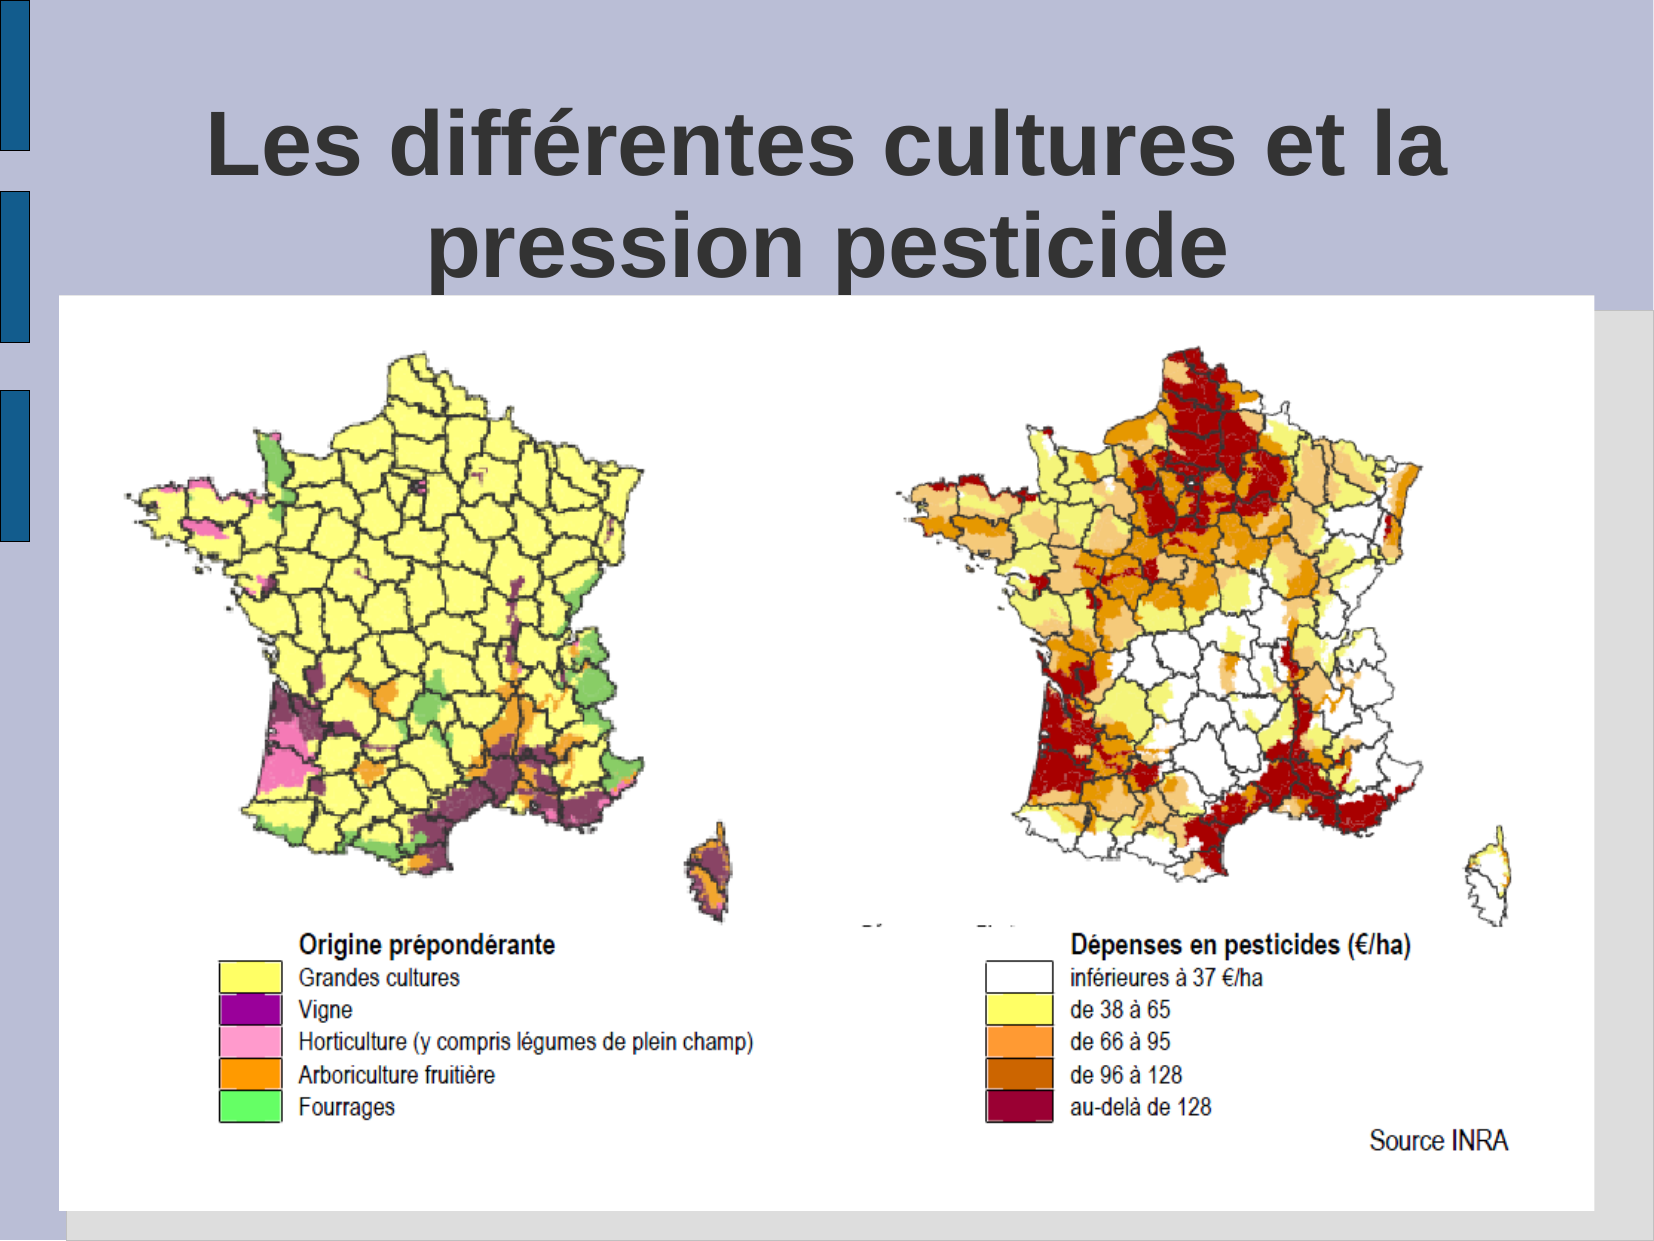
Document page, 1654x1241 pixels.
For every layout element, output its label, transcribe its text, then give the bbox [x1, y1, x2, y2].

picture [59, 295, 1595, 1211]
title Les différentes cultures et la pression pesticide [121, 91, 1534, 295]
